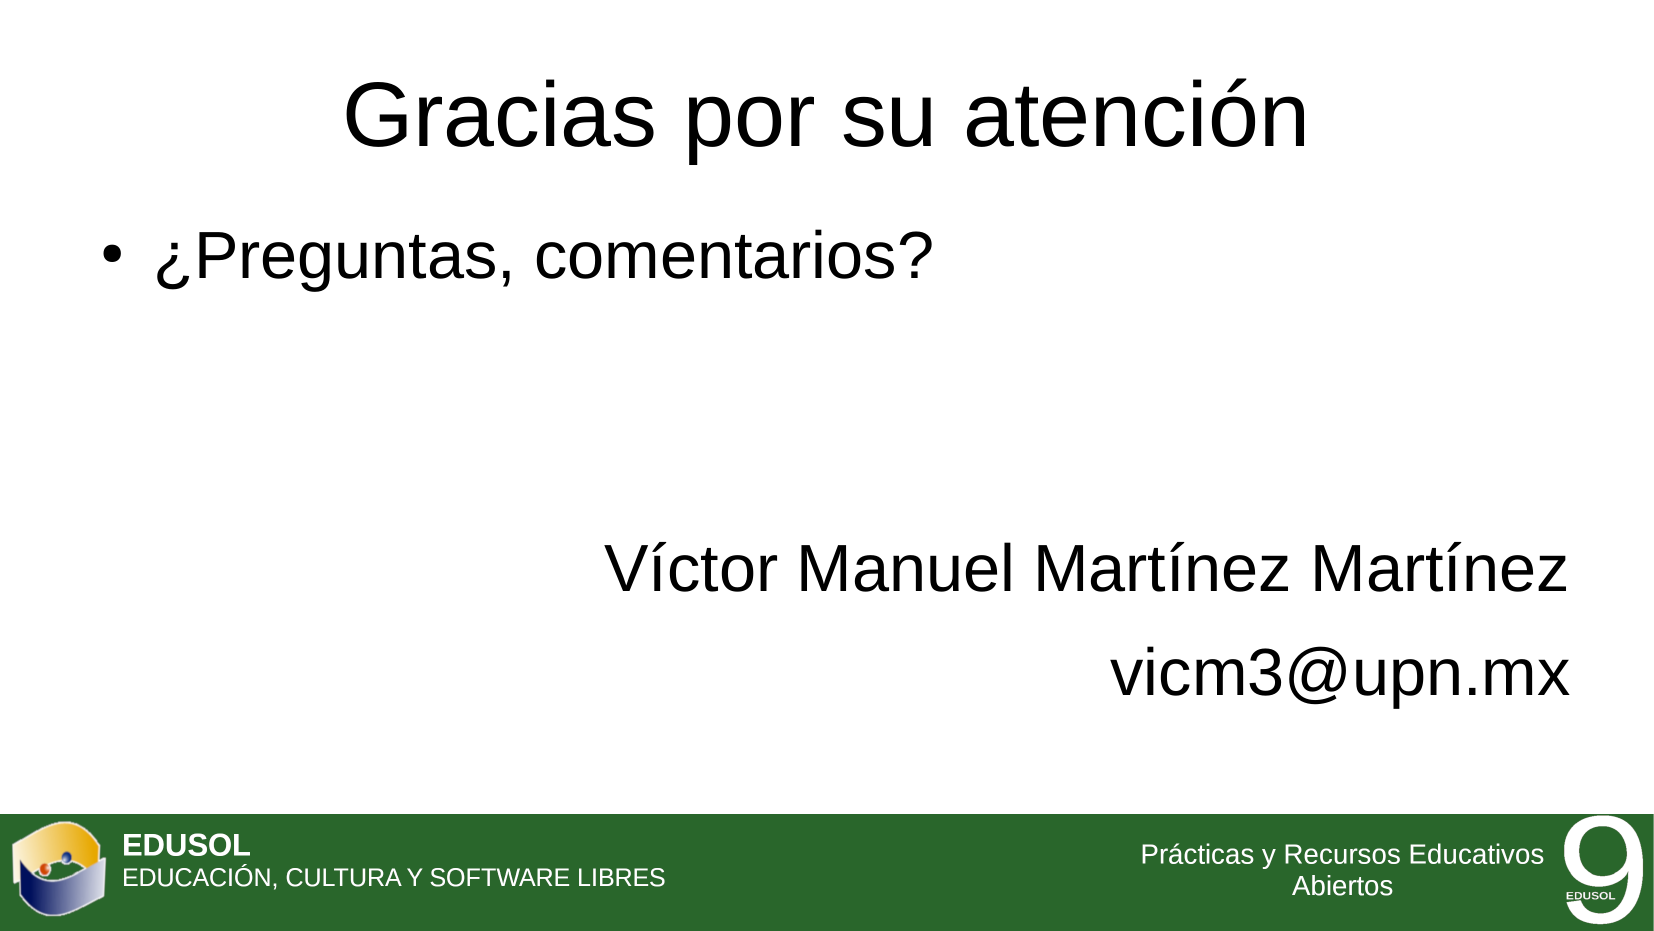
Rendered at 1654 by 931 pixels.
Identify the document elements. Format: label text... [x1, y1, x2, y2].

title Gracias por su atención [82, 37, 1571, 193]
list ¿Preguntas, comentarios? Víctor Manuel Martínez Martínez vicm3@upn.mx [82, 217, 1571, 758]
picture [0, 814, 1654, 931]
